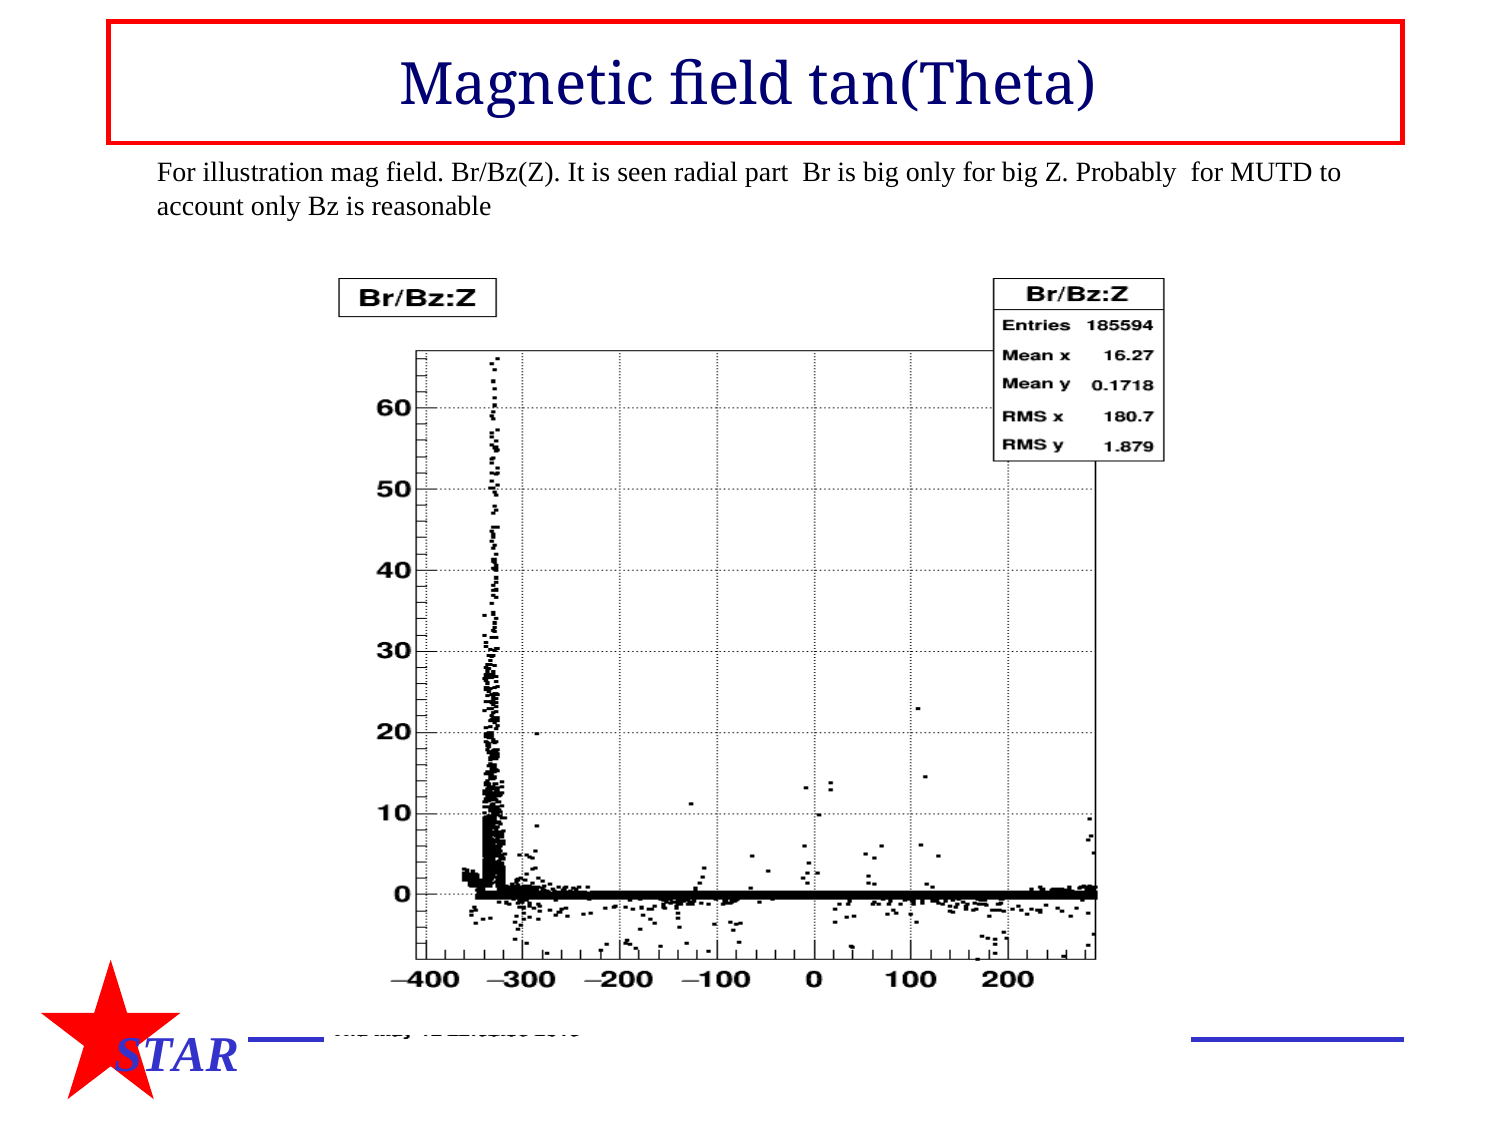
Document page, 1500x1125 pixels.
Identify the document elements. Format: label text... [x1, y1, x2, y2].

title Magnetic field tan(Theta) [101, 32, 1395, 131]
picture [324, 268, 1191, 1044]
list For illustration mag field. Br/Bz(Z). It is seen radial part Br is big only for big Z. Probably for MUTD to account only Bz is reasonable [104, 146, 1396, 229]
